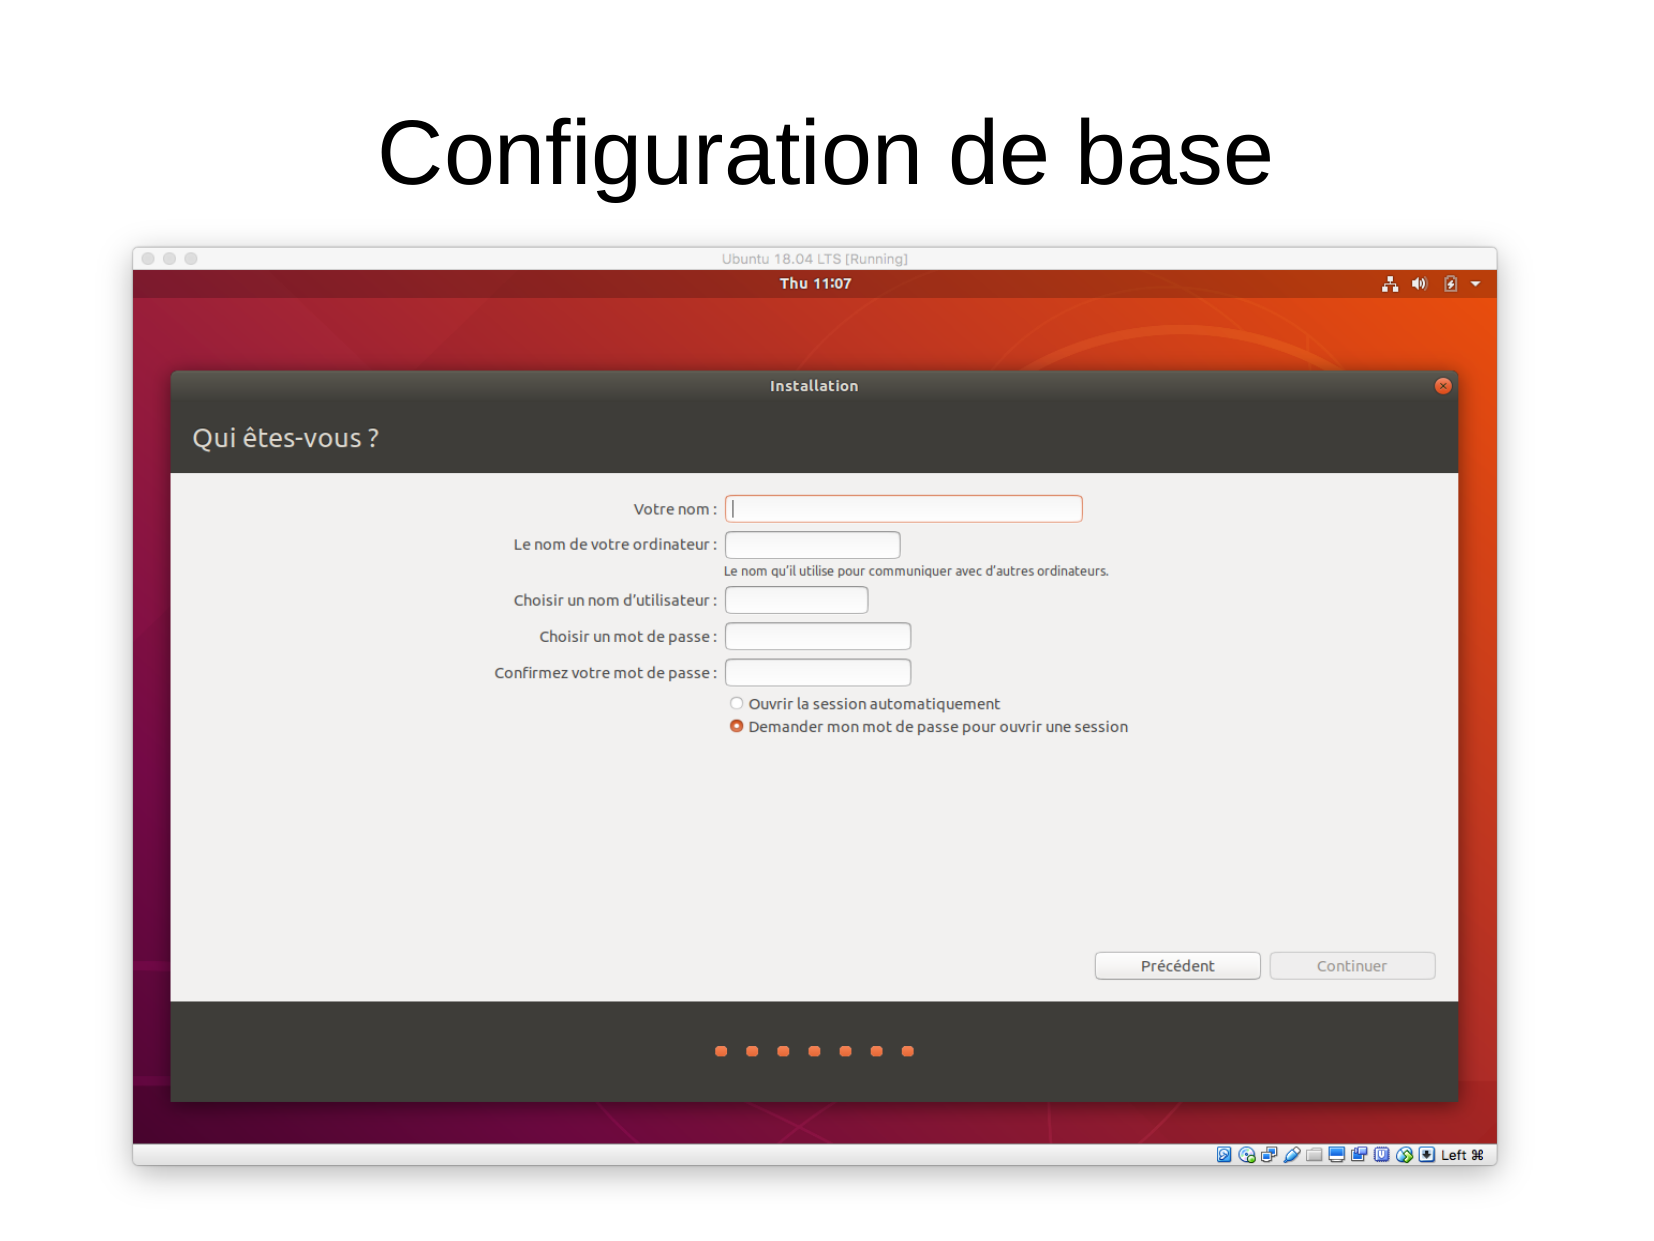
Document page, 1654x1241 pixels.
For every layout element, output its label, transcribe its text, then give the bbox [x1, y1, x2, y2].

picture [88, 212, 1542, 1217]
title Configuration de base [82, 49, 1571, 257]
